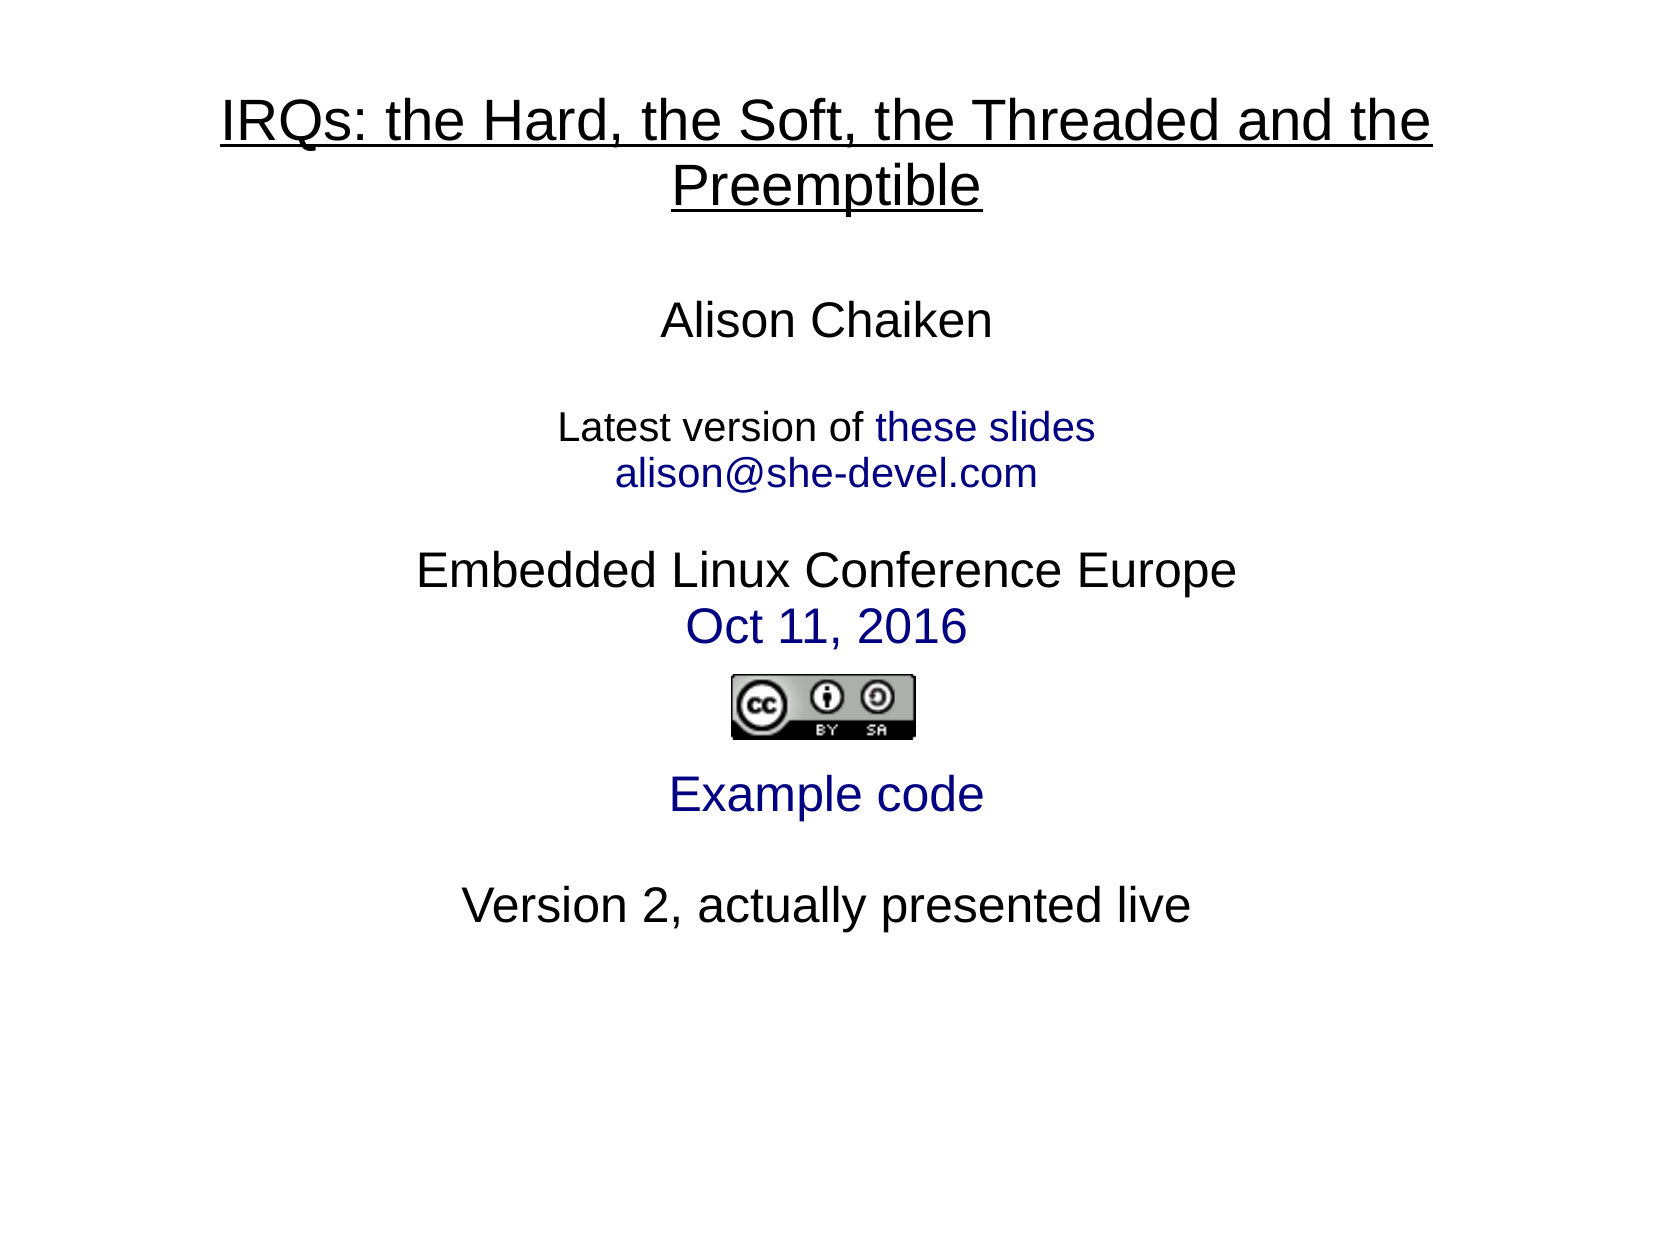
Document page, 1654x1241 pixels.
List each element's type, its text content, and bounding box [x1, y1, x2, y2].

title IRQs: the Hard, the Soft, the Threaded and the Preemptible [82, 49, 1571, 257]
subtitle Alison Chaiken Latest version of these slides alison@she-devel.com Embedded Linux Conference Europe Oct 11, 2016 Example code Version 2, actually presented live [82, 290, 1571, 1010]
picture [731, 674, 916, 740]
